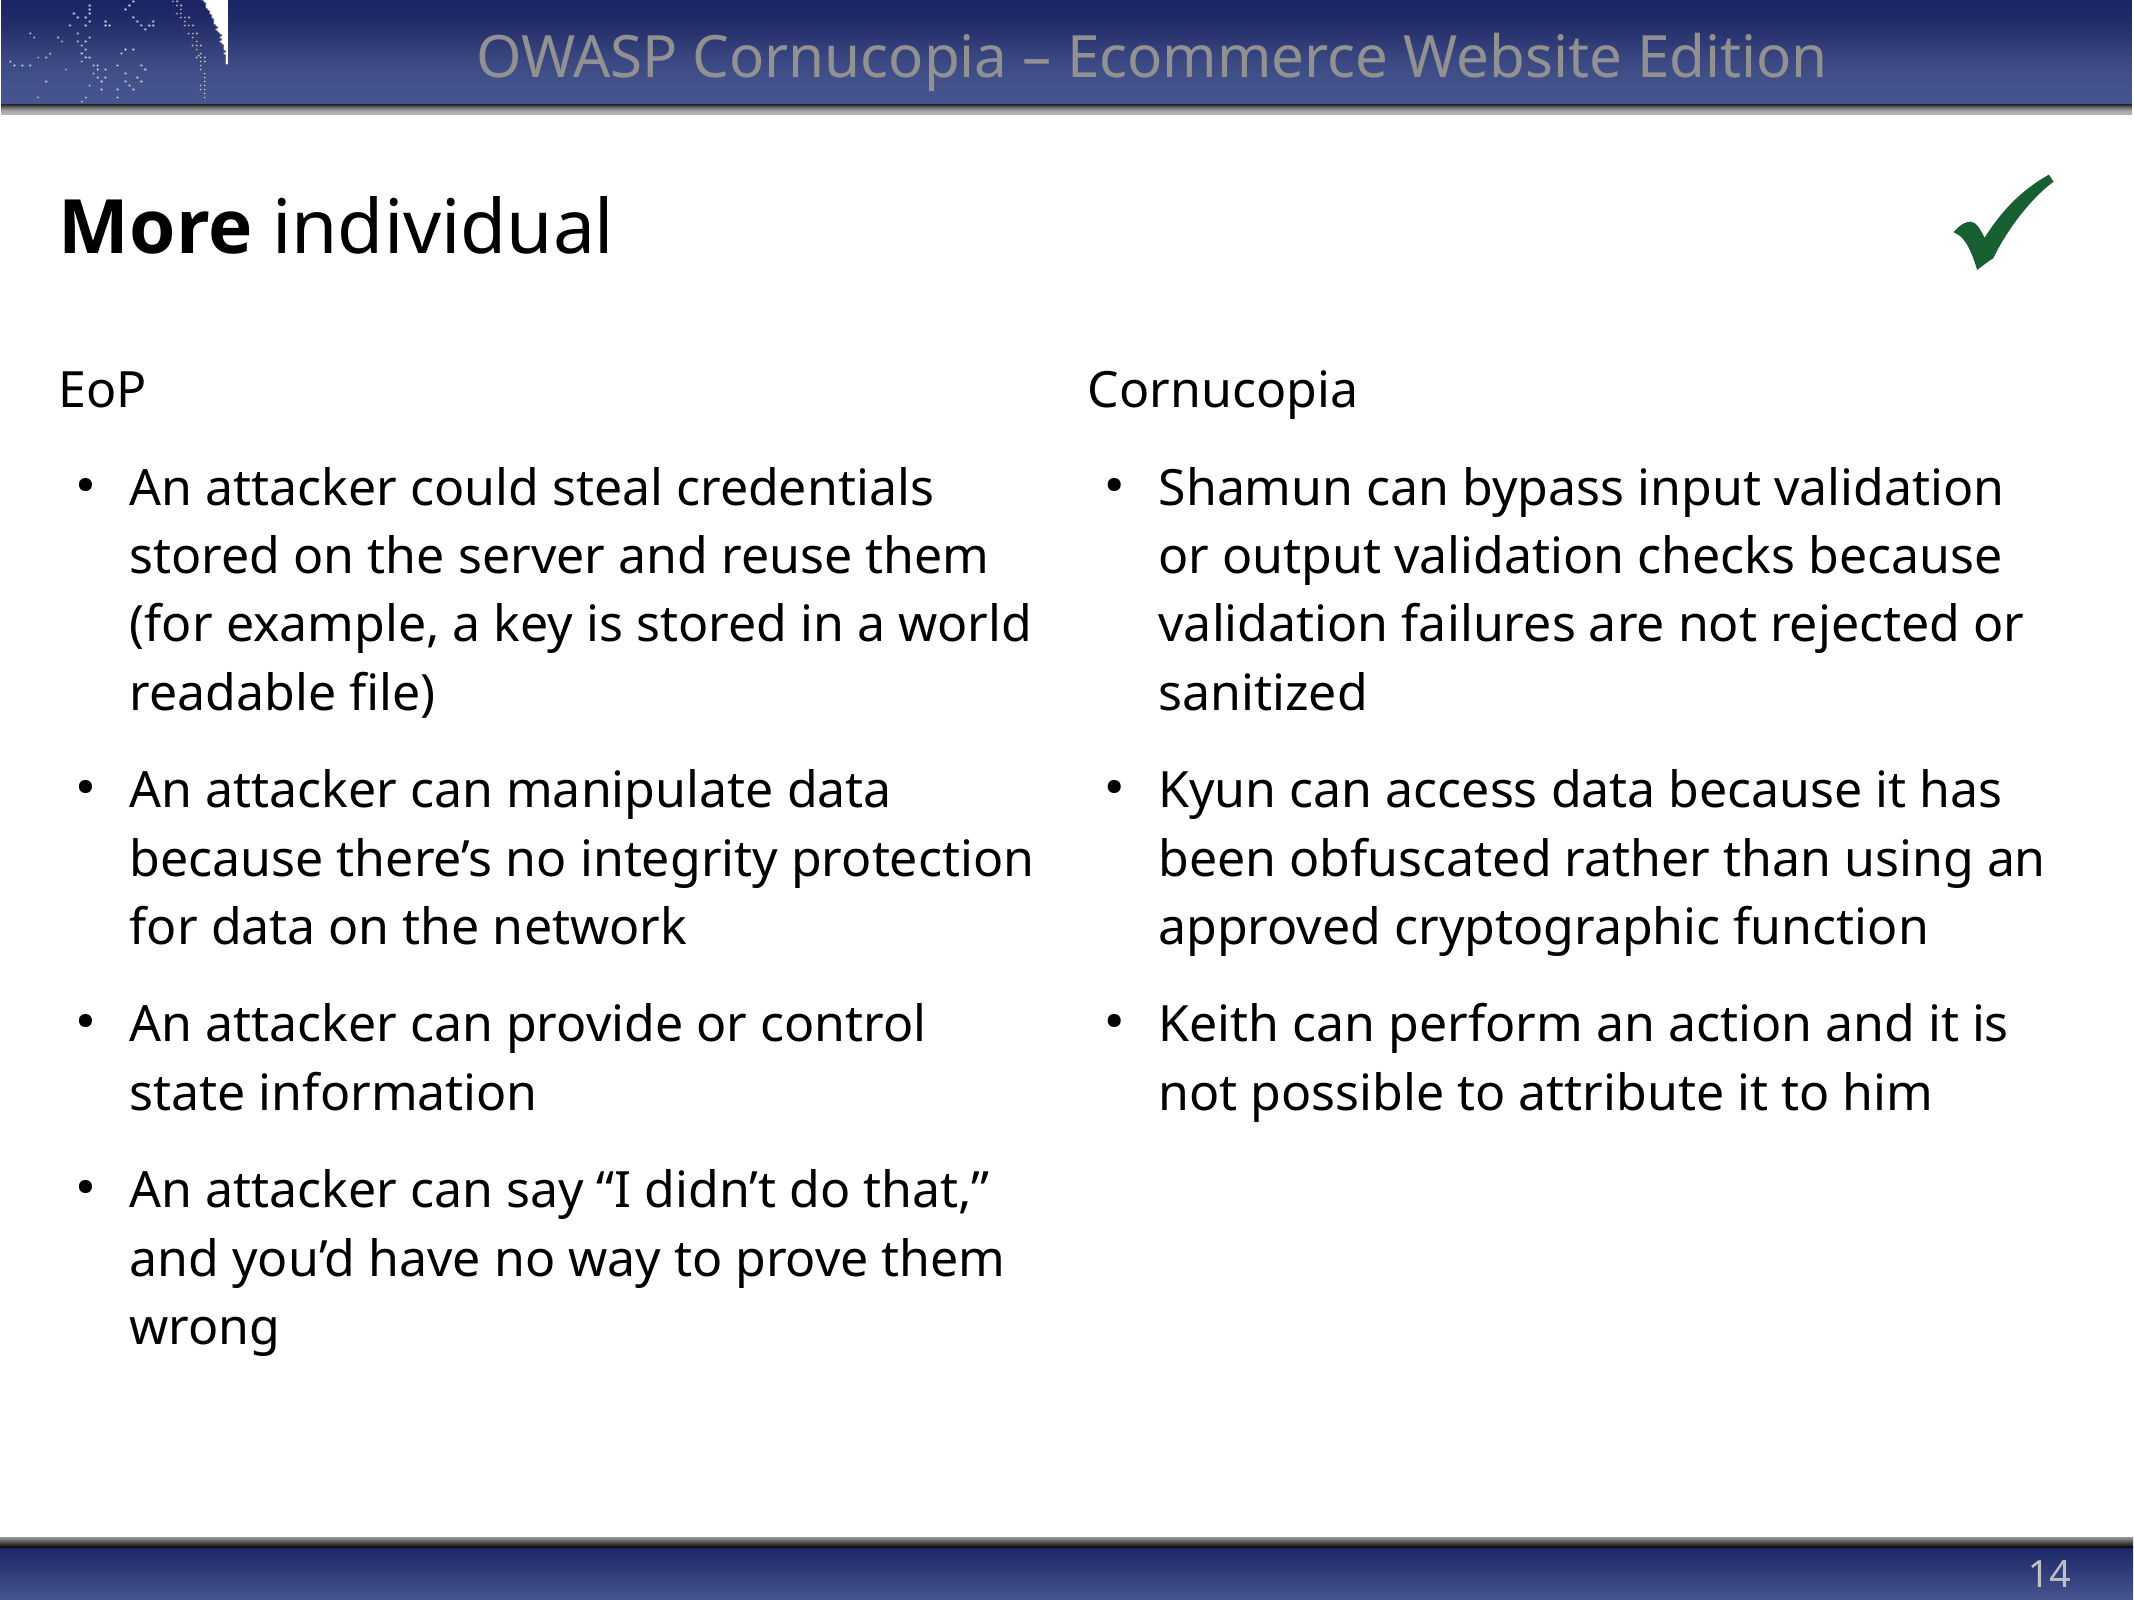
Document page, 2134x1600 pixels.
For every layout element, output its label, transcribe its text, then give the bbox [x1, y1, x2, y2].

list ü [1730, 177, 2061, 325]
list Cornucopia Shamun can bypass input validation or output validation checks because validation failures are not rejected or sanitized Kyun can access data because it has been obfuscated rather than using an approved cryptographic function Keith can perform an action and it is not possible to attribute it to him [1087, 354, 2068, 1536]
list EoP An attacker could steal credentials stored on the server and reuse them (for example, a key is stored in a world readable file) An attacker can manipulate data because there’s no integrity protection for data on the network An attacker can provide or control state information An attacker can say “I didn’t do that,” and you’d have no way to prove them wrong [58, 354, 1039, 1536]
title More individual [58, 124, 2126, 325]
